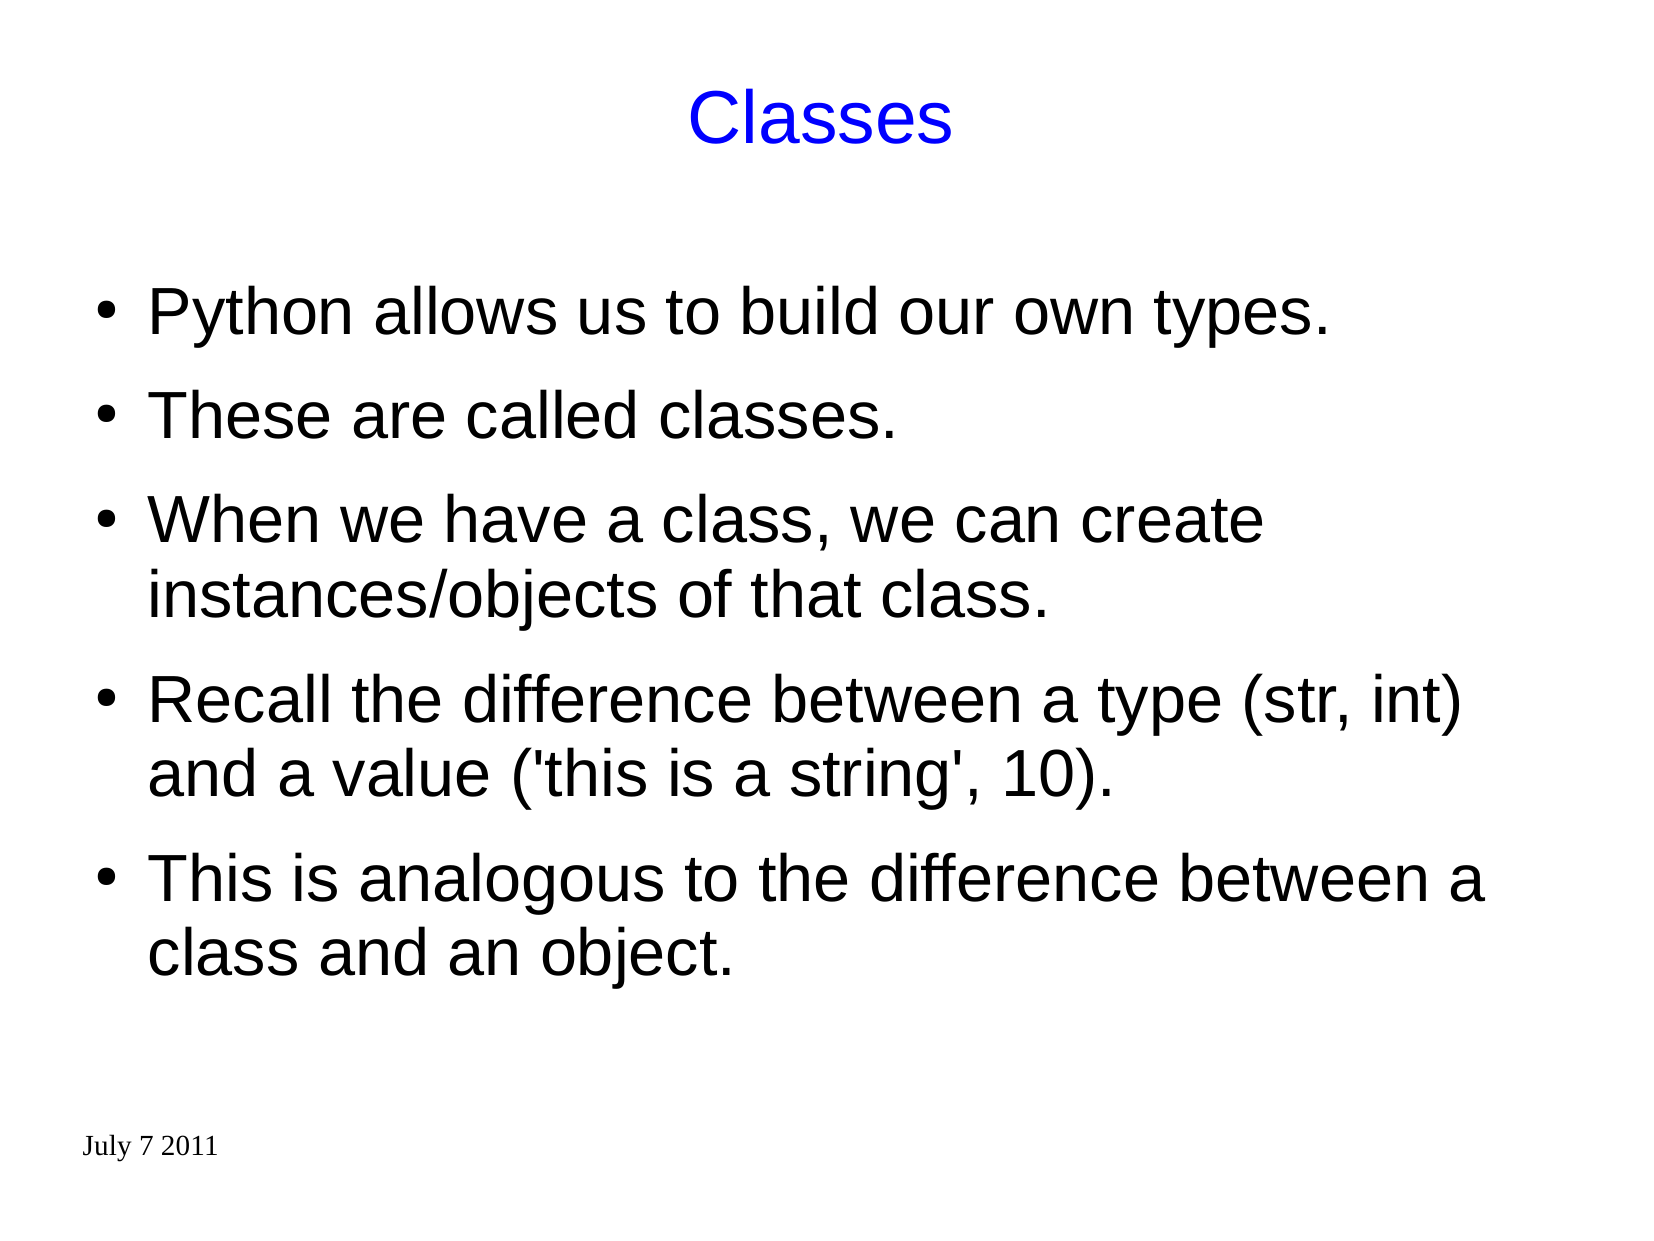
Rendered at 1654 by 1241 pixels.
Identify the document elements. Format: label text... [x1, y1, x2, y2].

title Classes [76, 58, 1565, 178]
list Python allows us to build our own types. These are called classes. When we have a class, we can create instances/objects of that class. Recall the difference between a type (str, int) and a value ('this is a string', 10). This is analogous to the difference between a class and an object. [76, 274, 1565, 1093]
